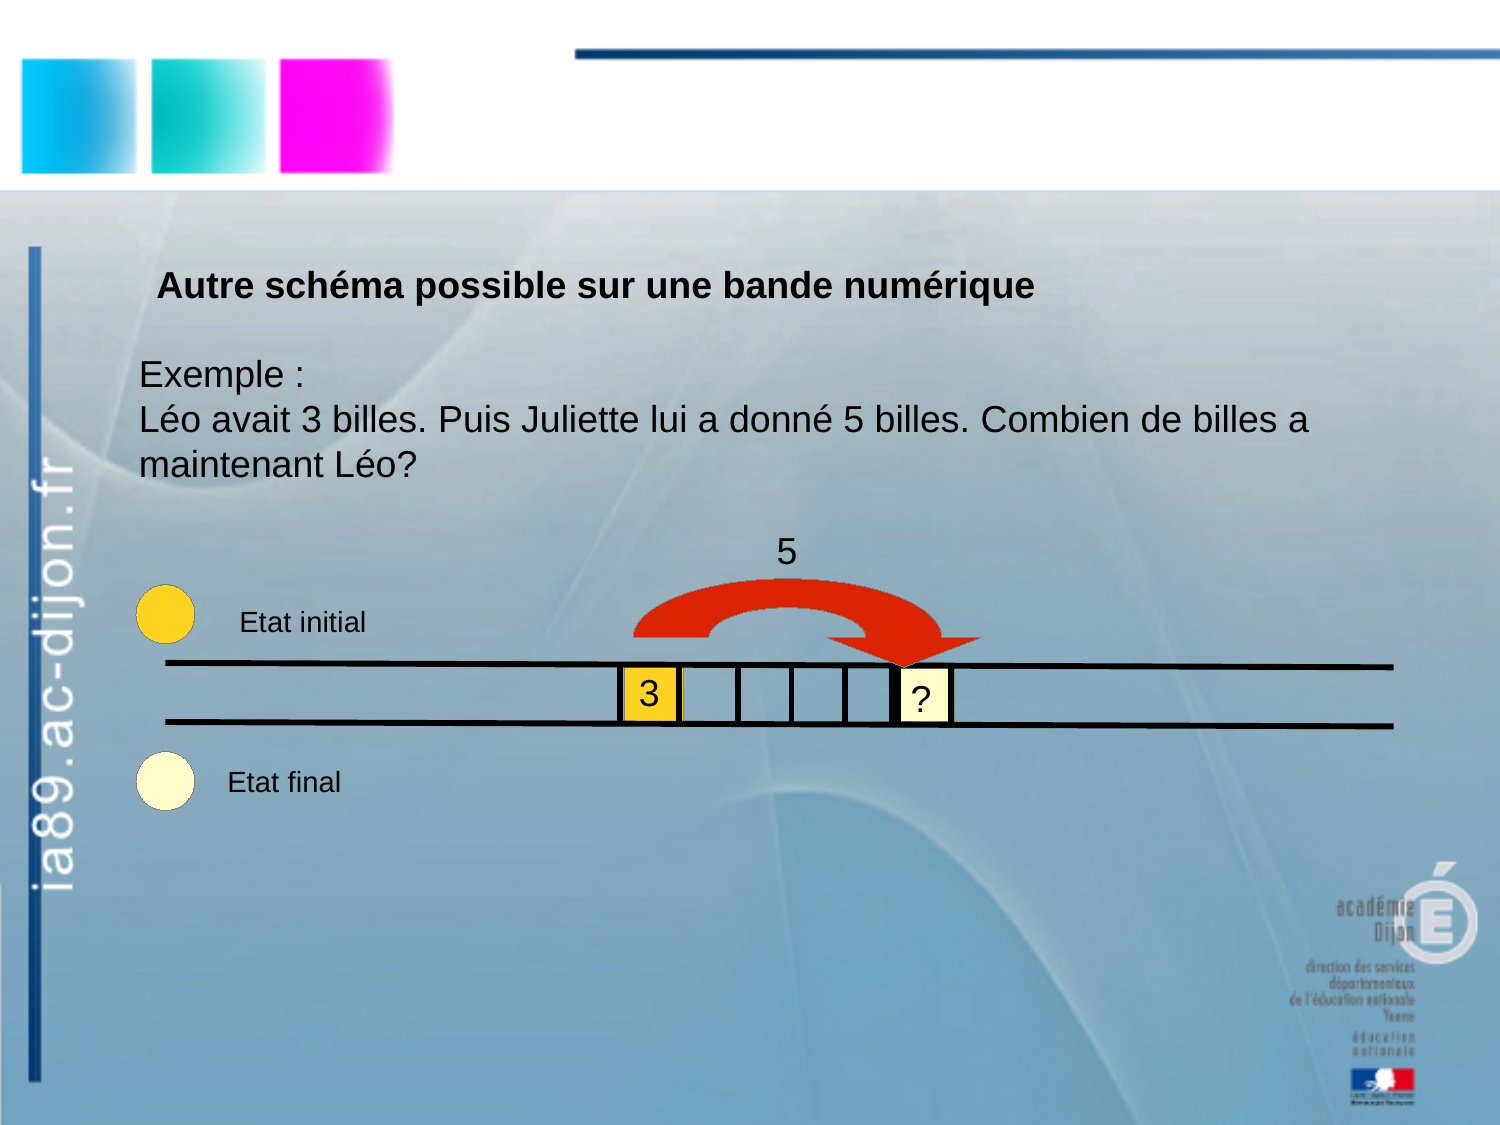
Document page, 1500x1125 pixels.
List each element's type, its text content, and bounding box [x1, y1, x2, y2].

picture [0, 0, 1500, 1125]
text_box Autre schéma possible sur une bande numérique [141, 253, 1382, 314]
text_box Etat final [212, 755, 438, 806]
text_box [135, 751, 196, 811]
text_box 3 [624, 661, 675, 722]
text_box [135, 584, 196, 644]
text_box ? [895, 667, 947, 728]
text_box 5 [761, 519, 845, 580]
text_box Exemple : Léo avait 3 billes. Puis Juliette lui a donné 5 billes. Combien de billes a maintenant Léo? [124, 342, 1412, 493]
text_box [633, 578, 981, 667]
text_box Etat initial [224, 596, 449, 647]
